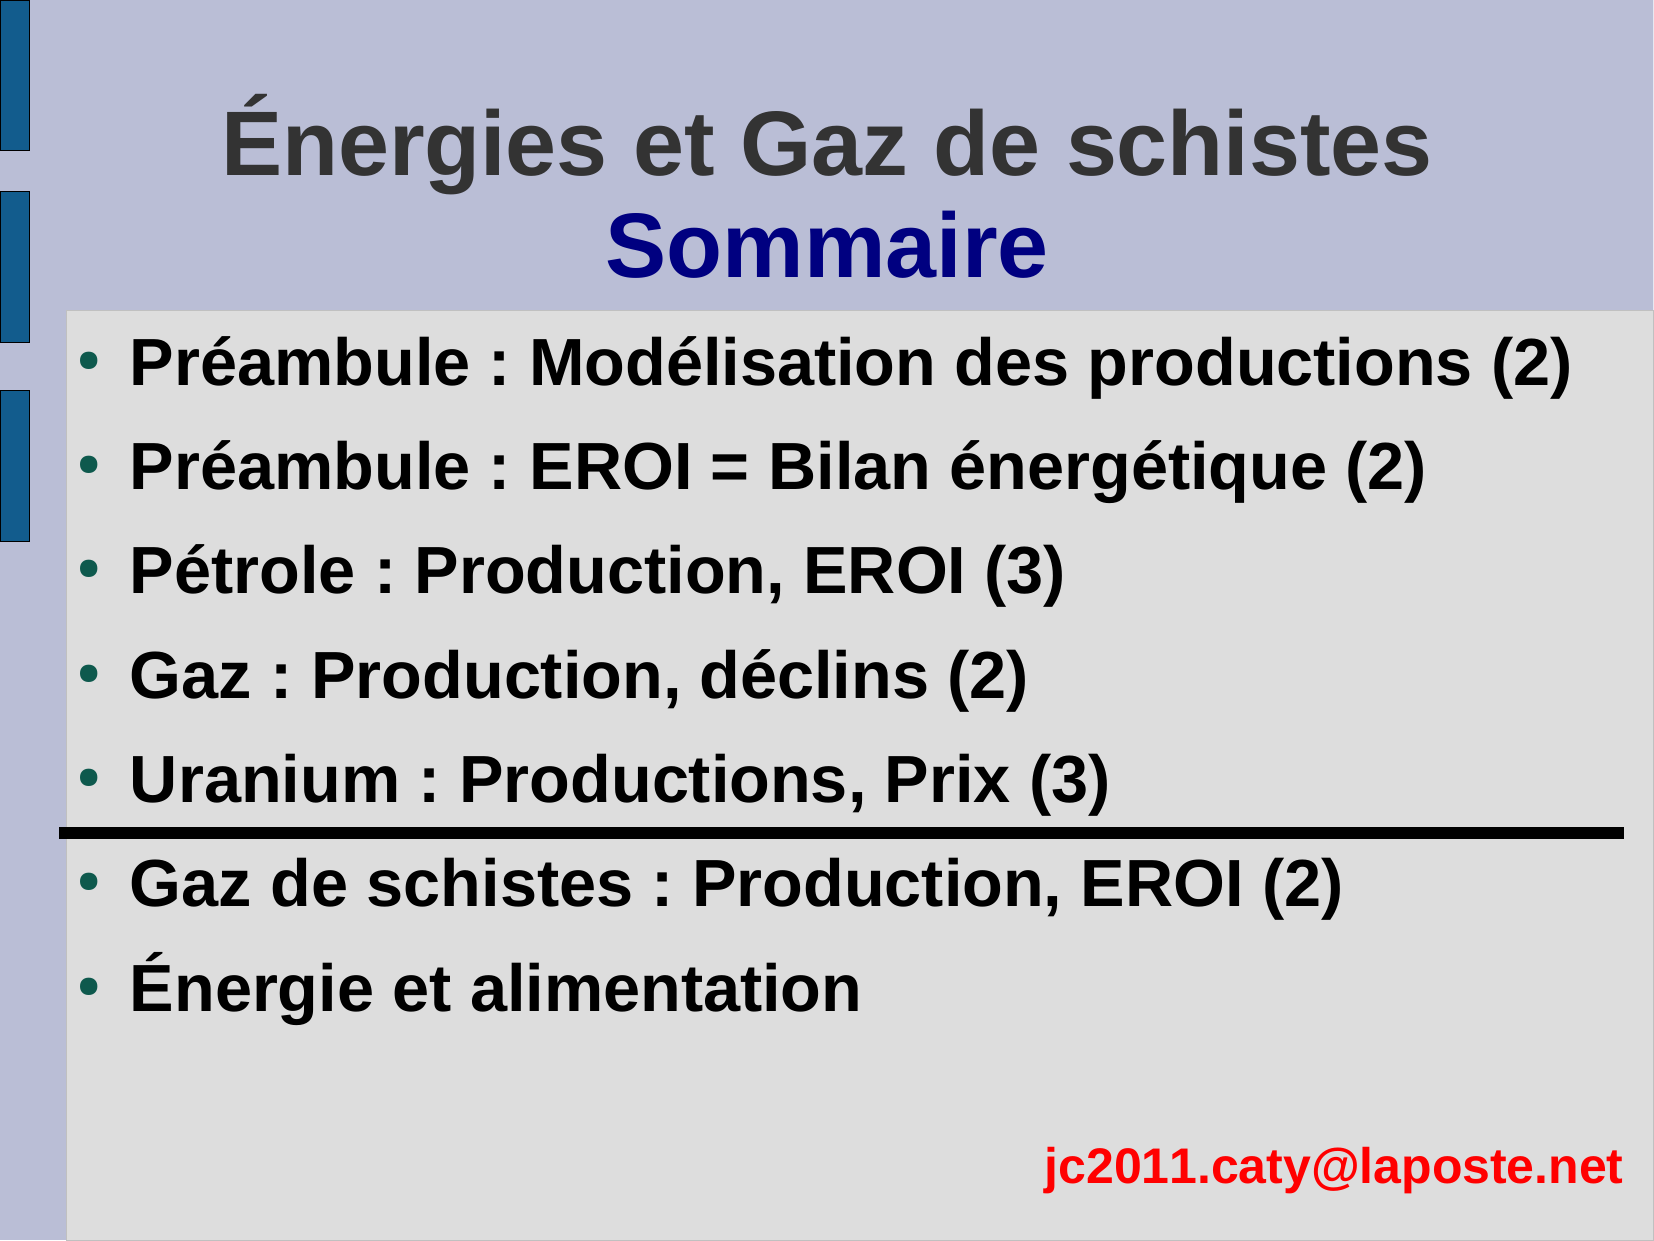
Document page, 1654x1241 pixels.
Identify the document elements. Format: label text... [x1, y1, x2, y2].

title jc2011.caty@laposte.net [1003, 1122, 1625, 1211]
list Préambule : Modélisation des productions (2) Préambule : EROI = Bilan énergétique (2) Pétrole : Production, EROI (3) Gaz : Production, déclins (2) Uranium : Productions, Prix (3) Gaz de schistes : Production, EROI (2) Énergie et alimentation [59, 324, 1625, 1130]
title Énergies et Gaz de schistes Sommaire [121, 91, 1534, 299]
